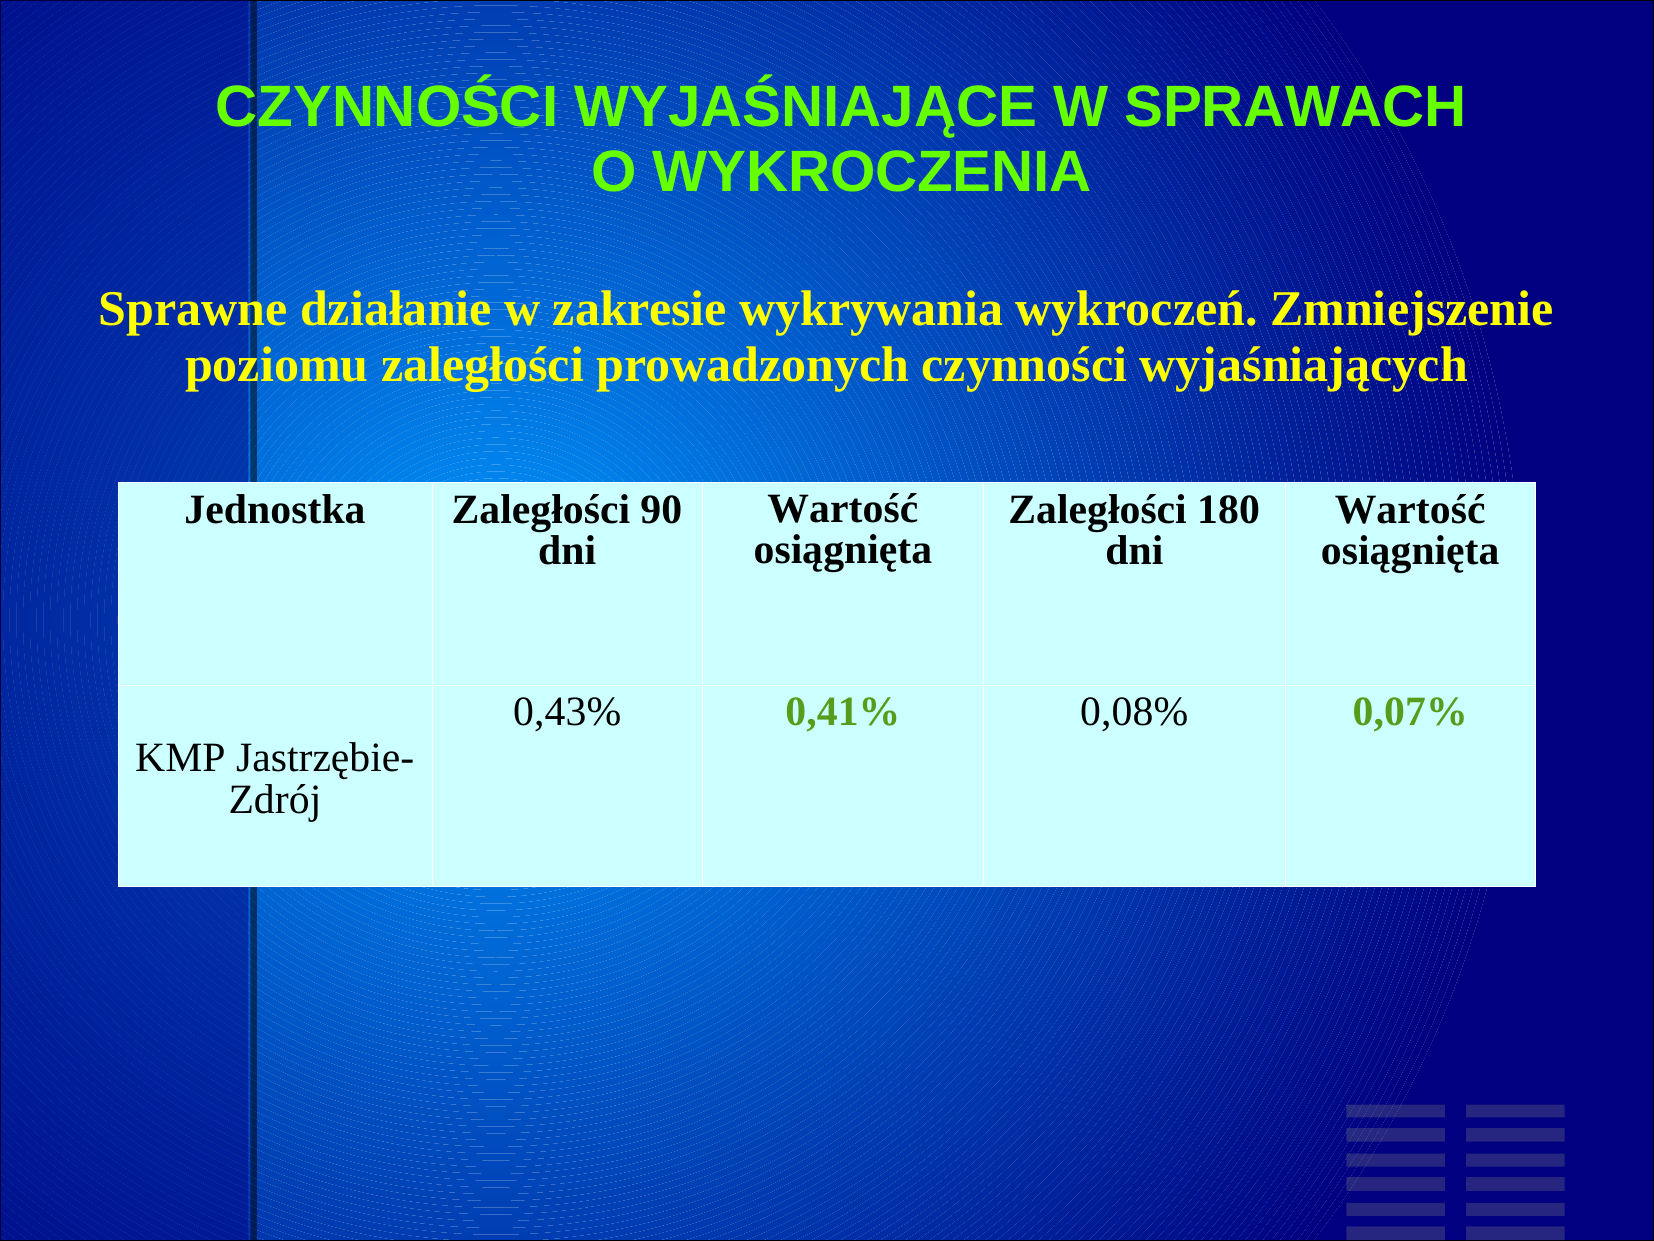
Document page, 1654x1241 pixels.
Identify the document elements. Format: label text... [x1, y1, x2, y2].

table_cell KMP Jastrzębie-Zdrój [119, 686, 432, 886]
table_cell 0,43% [433, 686, 702, 886]
table_header Wartość osiągnięta [703, 483, 983, 685]
table_cell 0,08% [984, 686, 1285, 886]
table_header Zaległości 180 dni [984, 483, 1285, 685]
table_cell 0,41% [703, 686, 983, 886]
table_header Jednostka [119, 483, 432, 685]
text_box Sprawne działanie w zakresie wykrywania wykroczeń. Zmniejszenie poziomu zaległości prowadzonych czynności wyjaśniających [88, 230, 1565, 443]
table_header Wartość osiągnięta [1286, 483, 1535, 685]
table_header Zaległości 90 dni [433, 483, 702, 685]
text_box CZYNNOŚCI WYJAŚNIAJĄCE W SPRAWACH O WYKROCZENIA [147, 66, 1536, 215]
table_cell 0,07% [1286, 686, 1535, 886]
